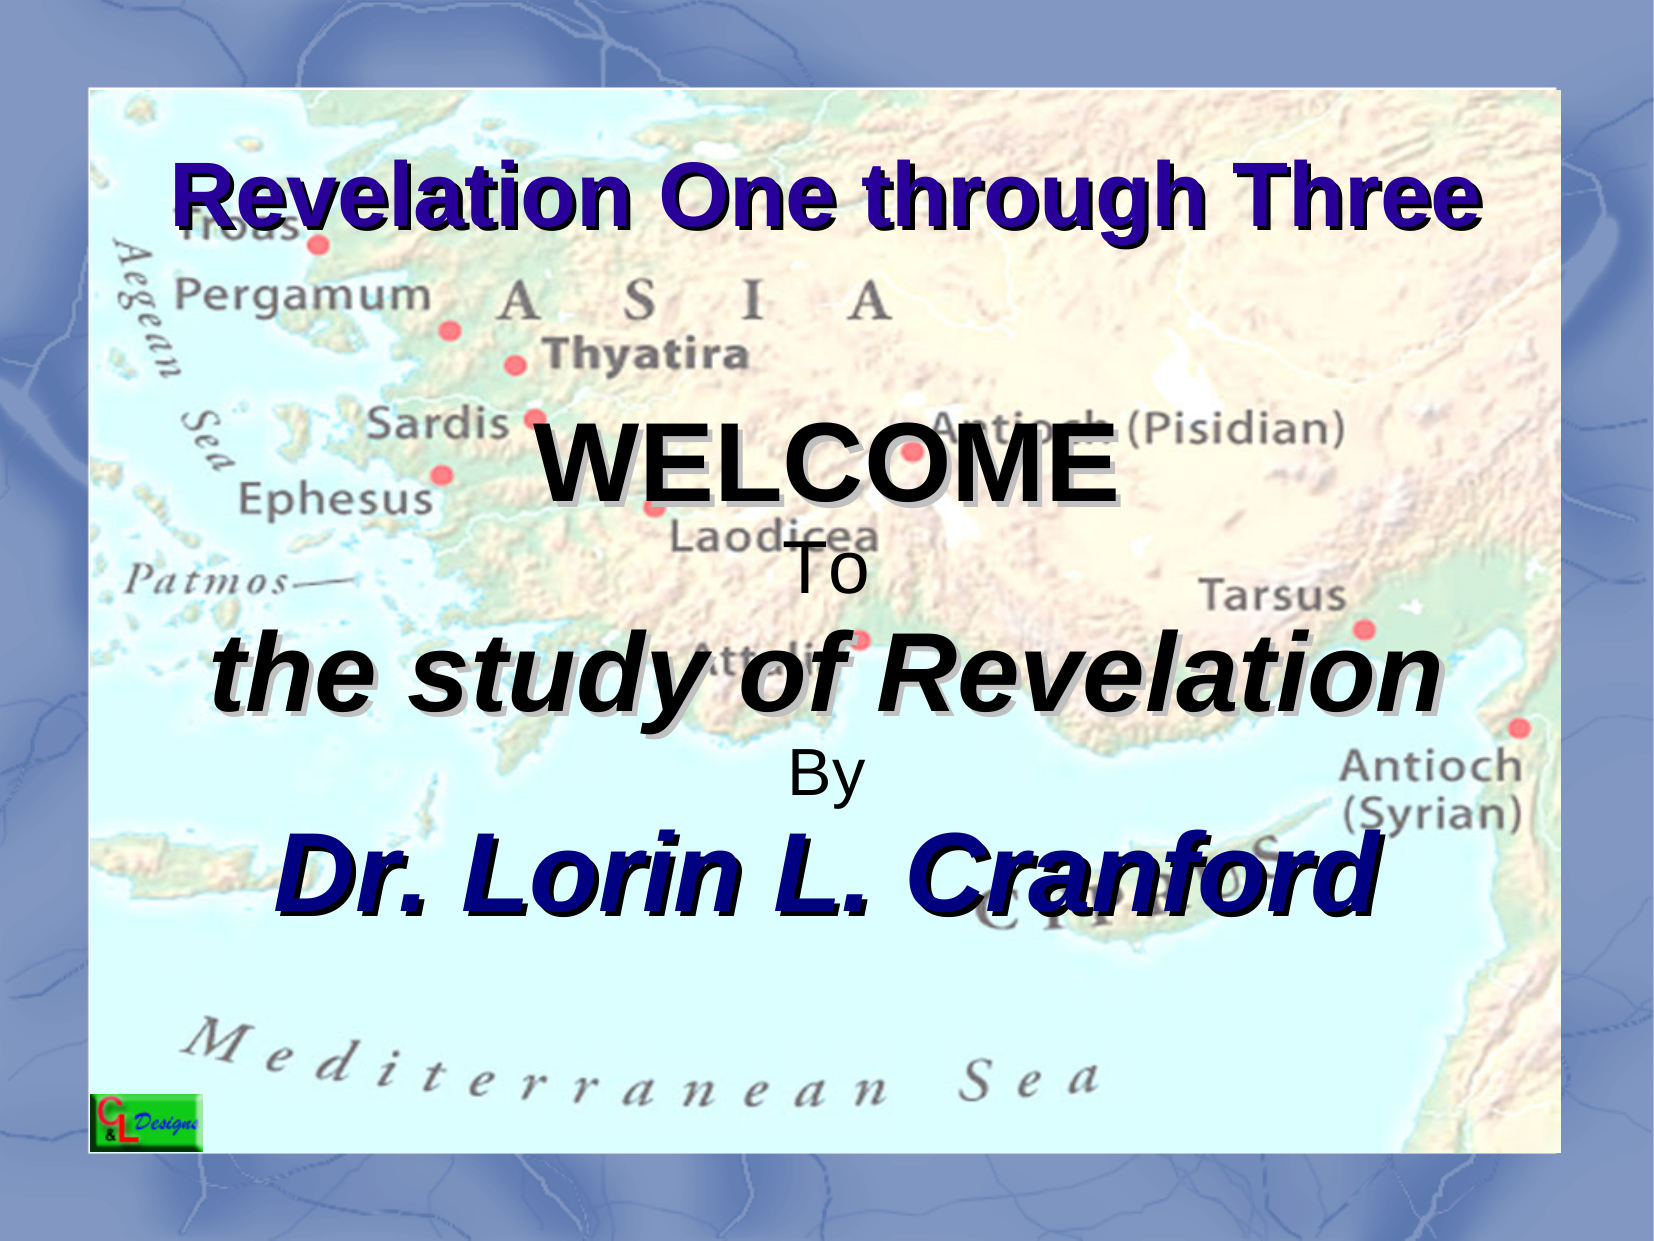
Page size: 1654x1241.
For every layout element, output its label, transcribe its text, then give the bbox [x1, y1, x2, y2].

subtitle WELCOME To the study of Revelation By Dr. Lorin L. Cranford [147, 325, 1506, 1010]
title Revelation One through Three [118, 90, 1536, 298]
picture [0, 0, 1654, 1241]
